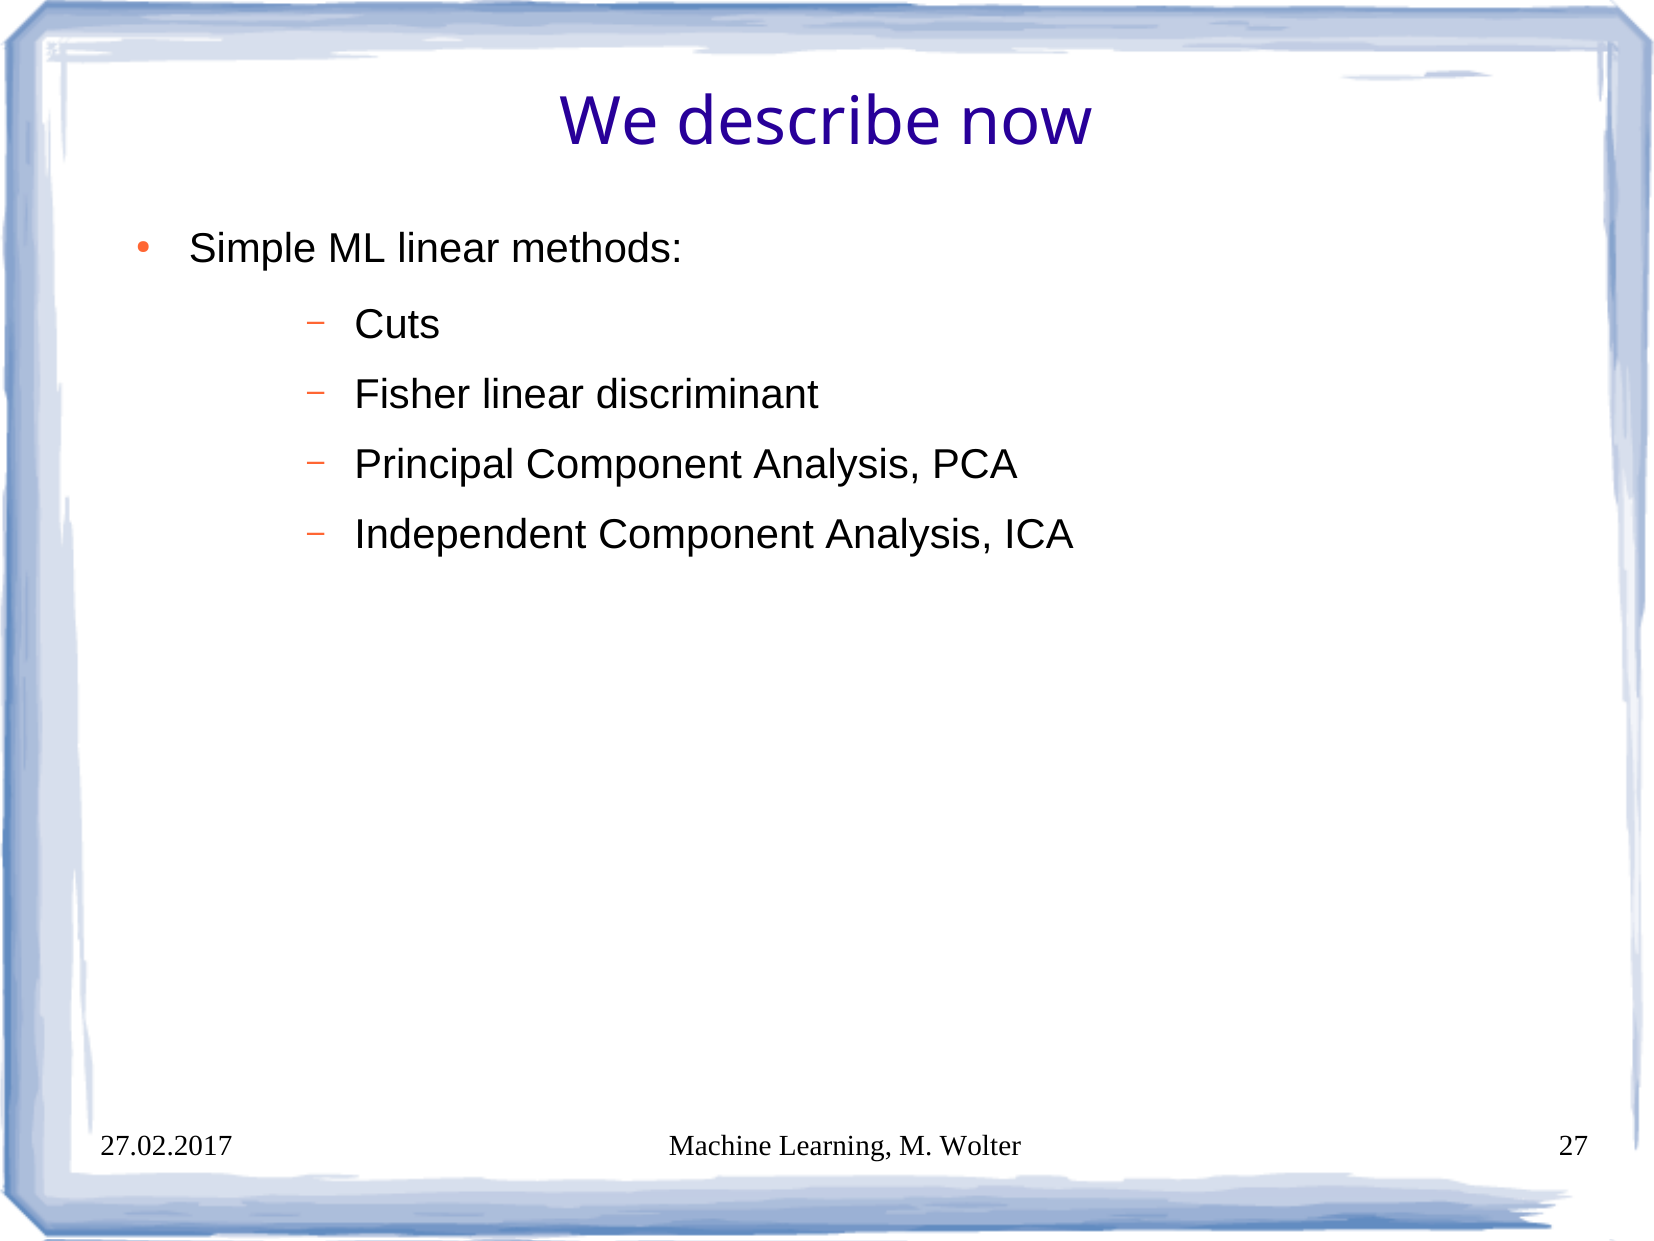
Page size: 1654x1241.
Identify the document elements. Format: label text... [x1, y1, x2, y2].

picture [0, 0, 1654, 1241]
title We describe now [82, 49, 1571, 188]
list Simple ML linear methods: Cuts Fisher linear discriminant Principal Component Analysis, PCA Independent Component Analysis, ICA [118, 225, 1571, 945]
